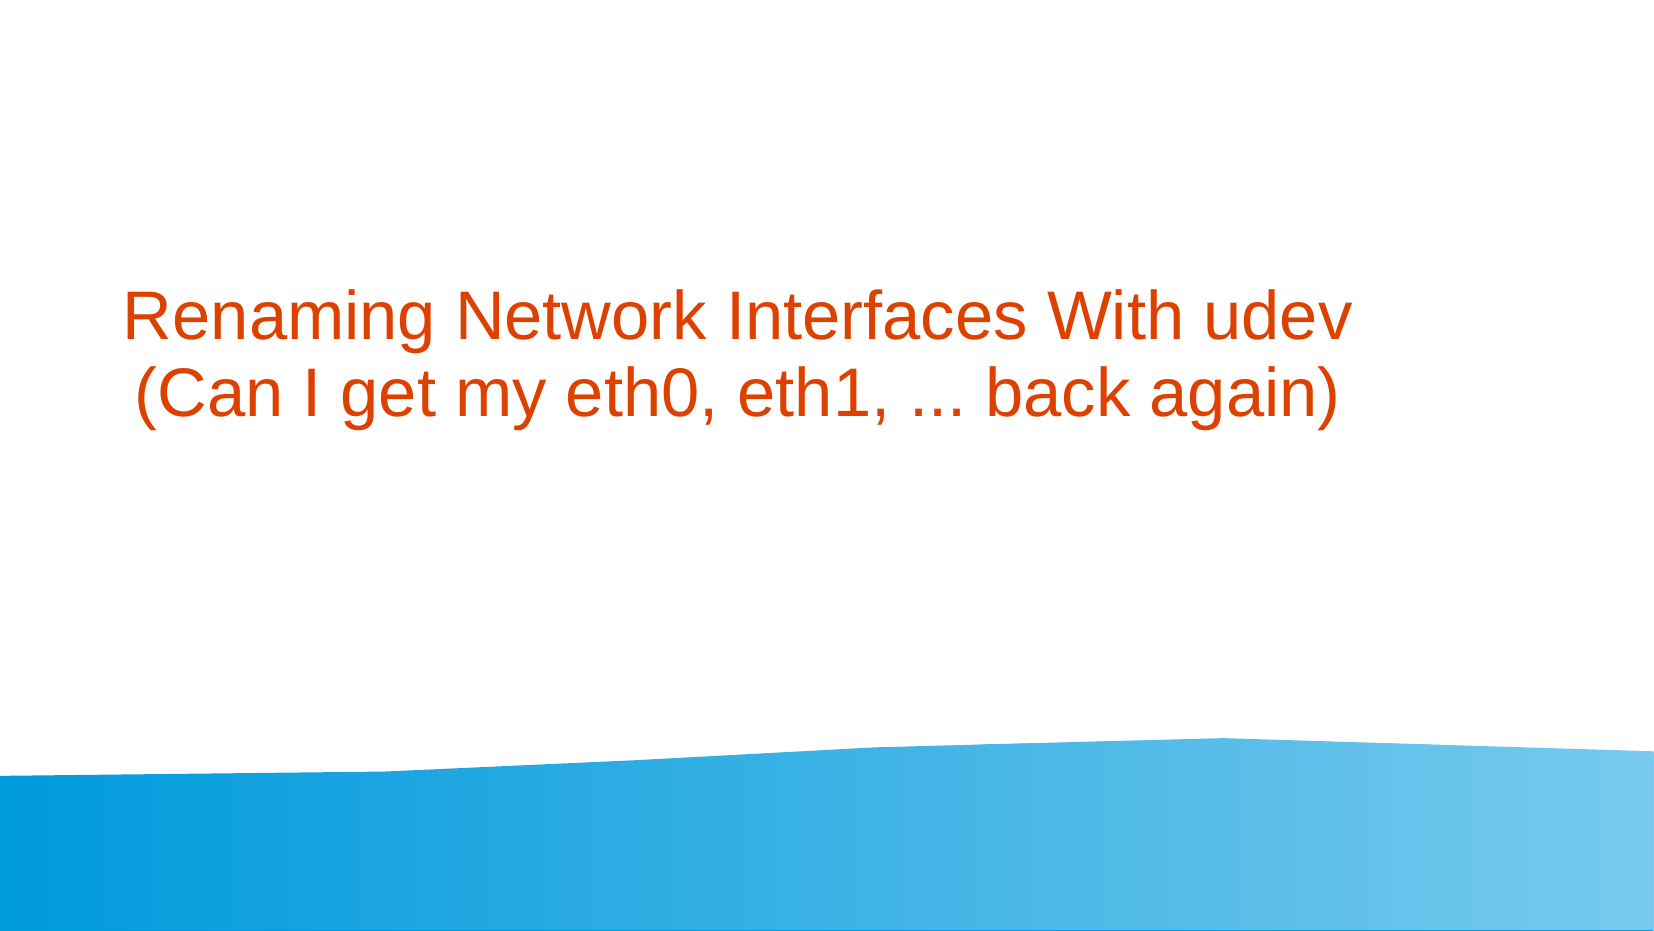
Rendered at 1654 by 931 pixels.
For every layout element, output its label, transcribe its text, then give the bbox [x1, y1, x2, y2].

title Renaming Network Interfaces With udev (Can I get my eth0, eth1, ... back again) [0, 265, 1477, 443]
